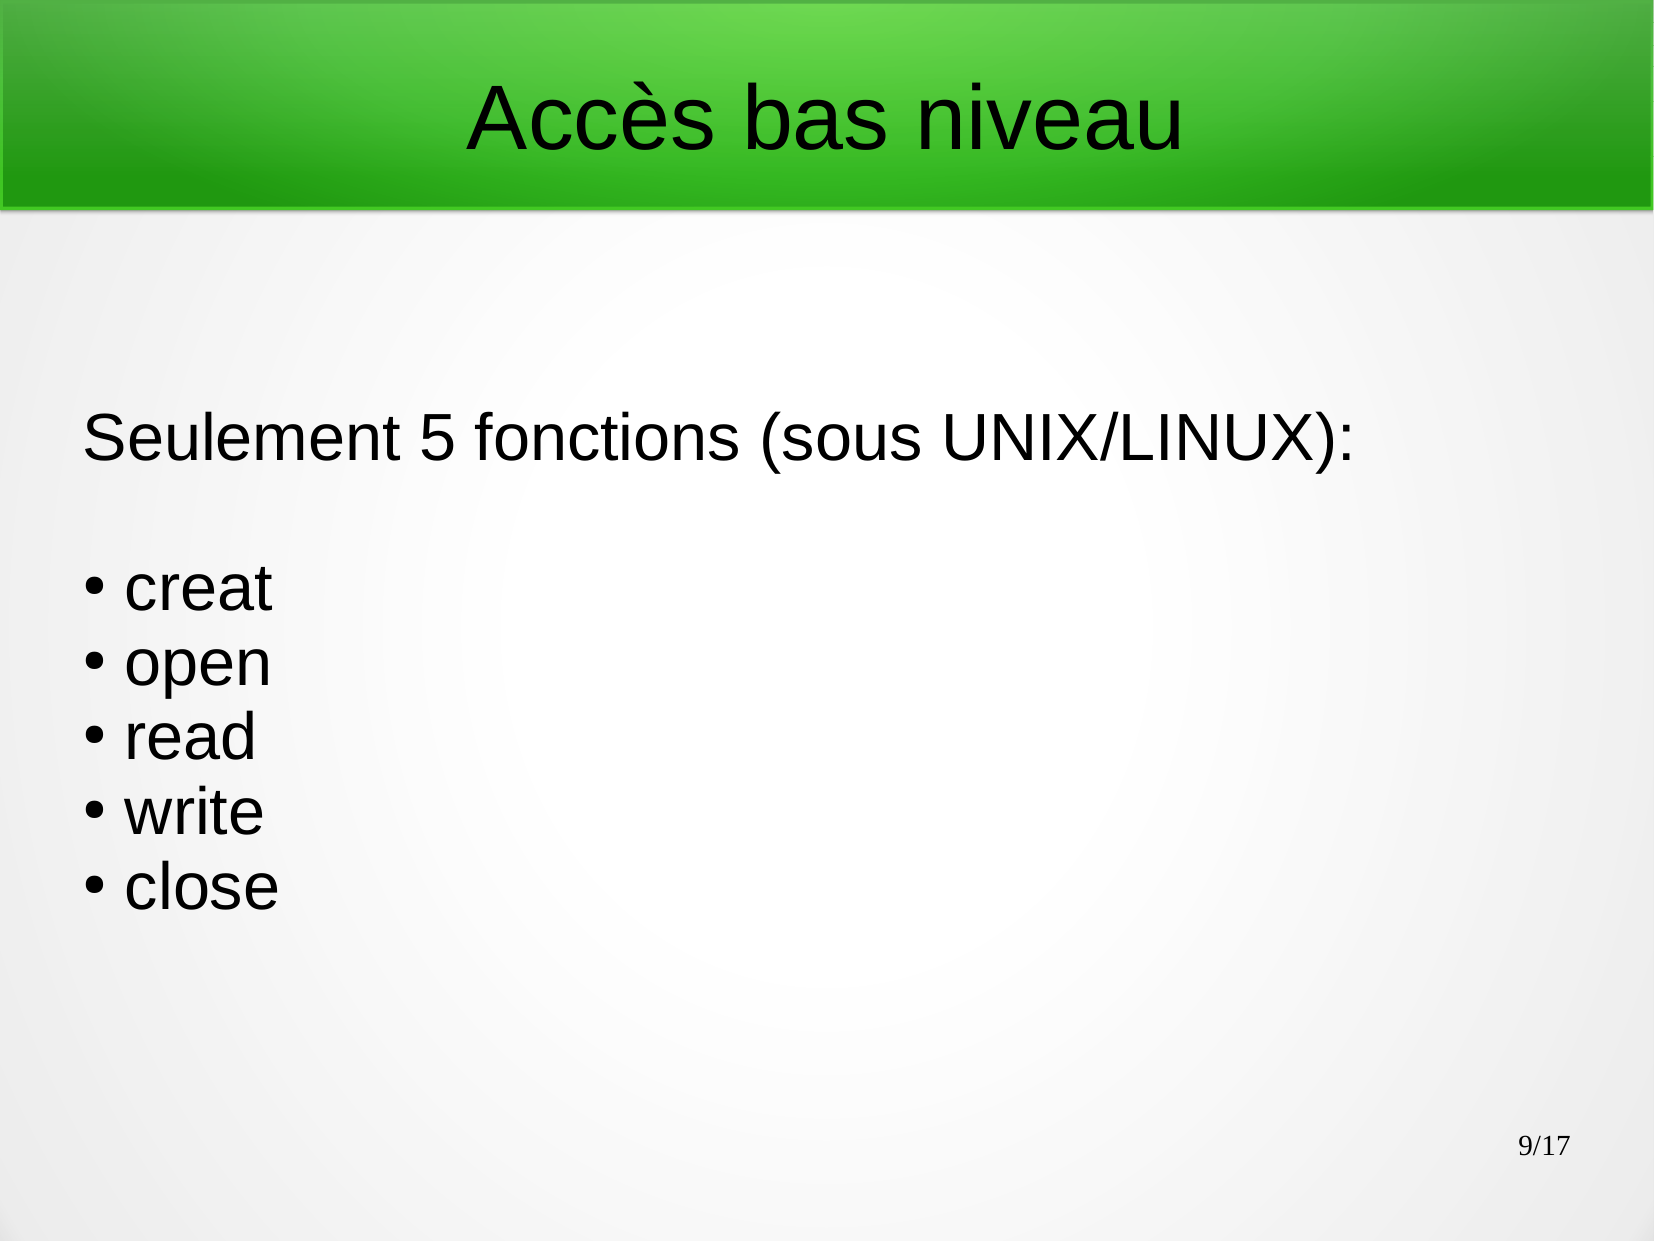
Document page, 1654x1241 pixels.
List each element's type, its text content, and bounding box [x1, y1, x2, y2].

subtitle Seulement 5 fonctions (sous UNIX/LINUX): creat open read write close [82, 283, 1571, 1115]
title Accès bas niveau [82, 47, 1571, 189]
